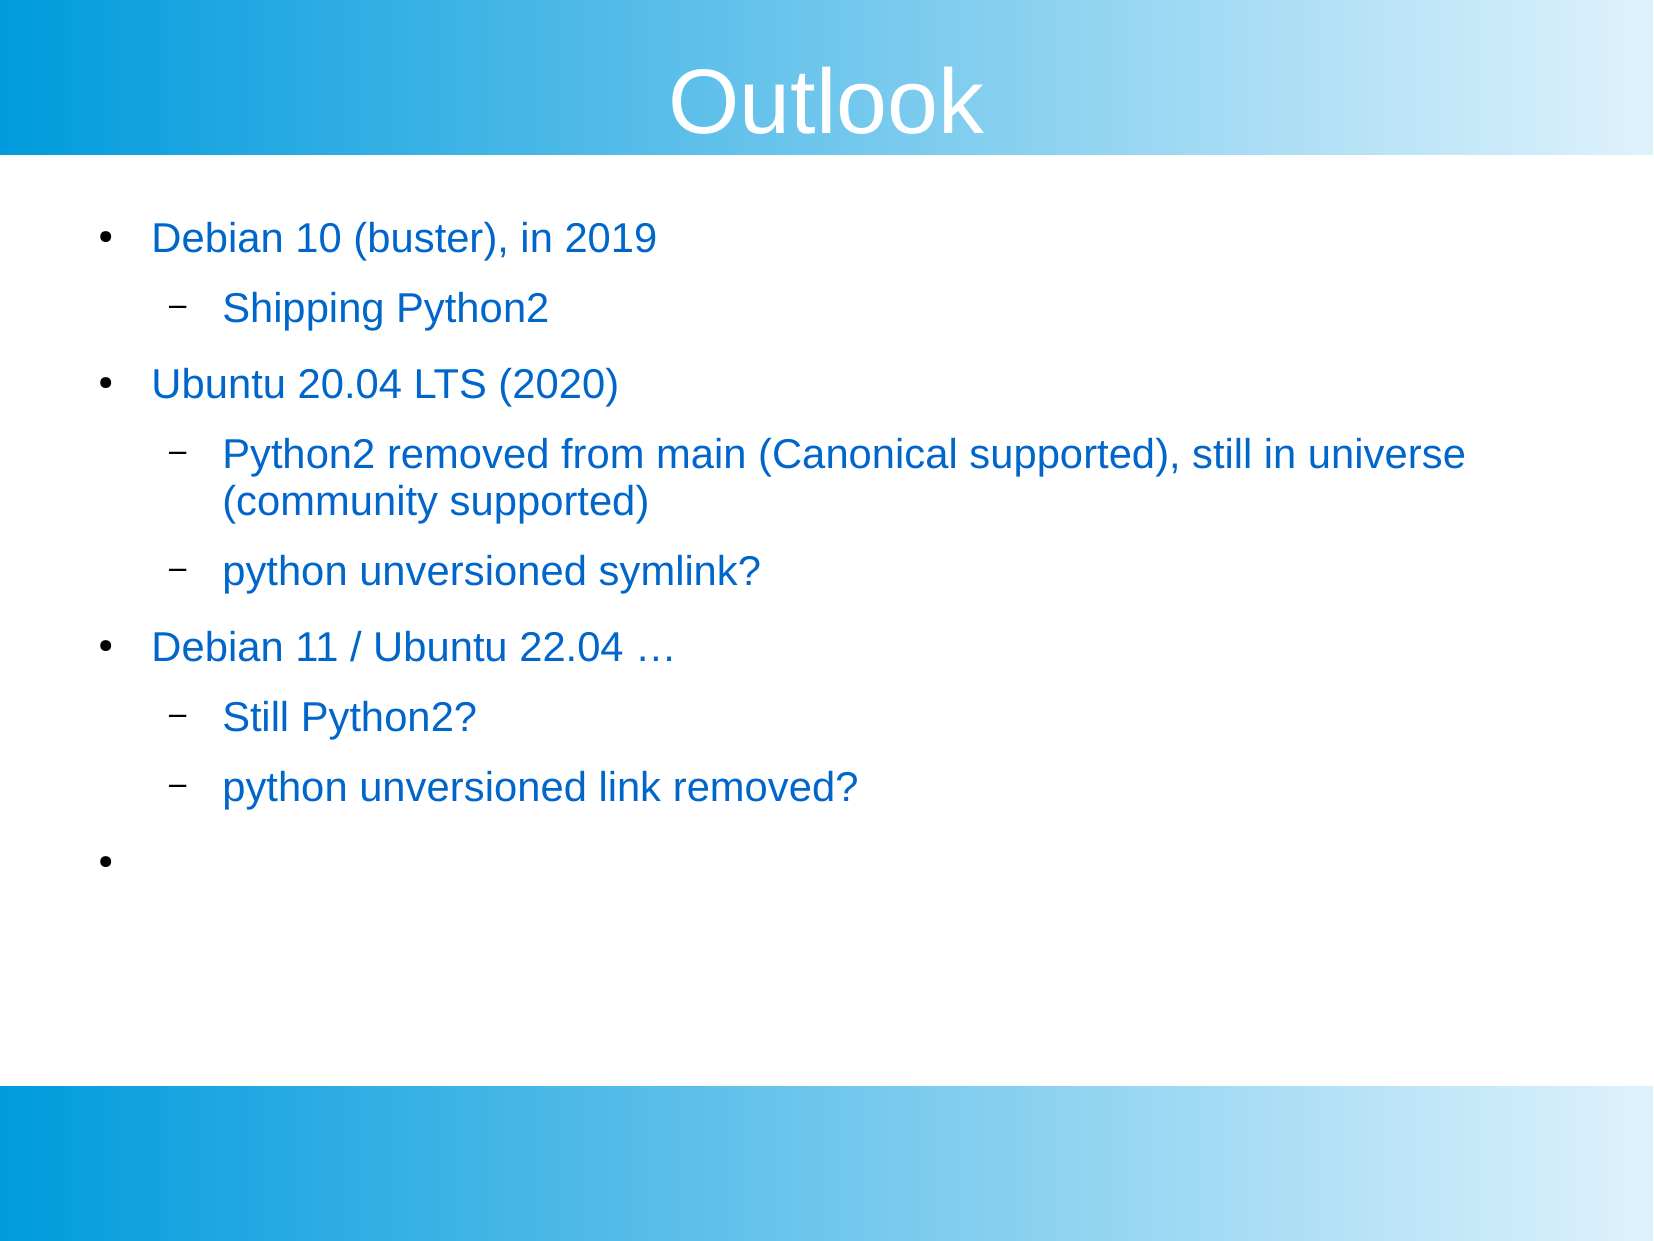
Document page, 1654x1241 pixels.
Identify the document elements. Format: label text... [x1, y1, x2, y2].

list Debian 10 (buster), in 2019 Shipping Python2 Ubuntu 20.04 LTS (2020) Python2 removed from main (Canonical supported), still in universe (community supported) python unversioned symlink? Debian 11 / Ubuntu 22.04 … Still Python2? python unversioned link removed? [80, 214, 1569, 934]
title Outlook [82, 49, 1571, 155]
